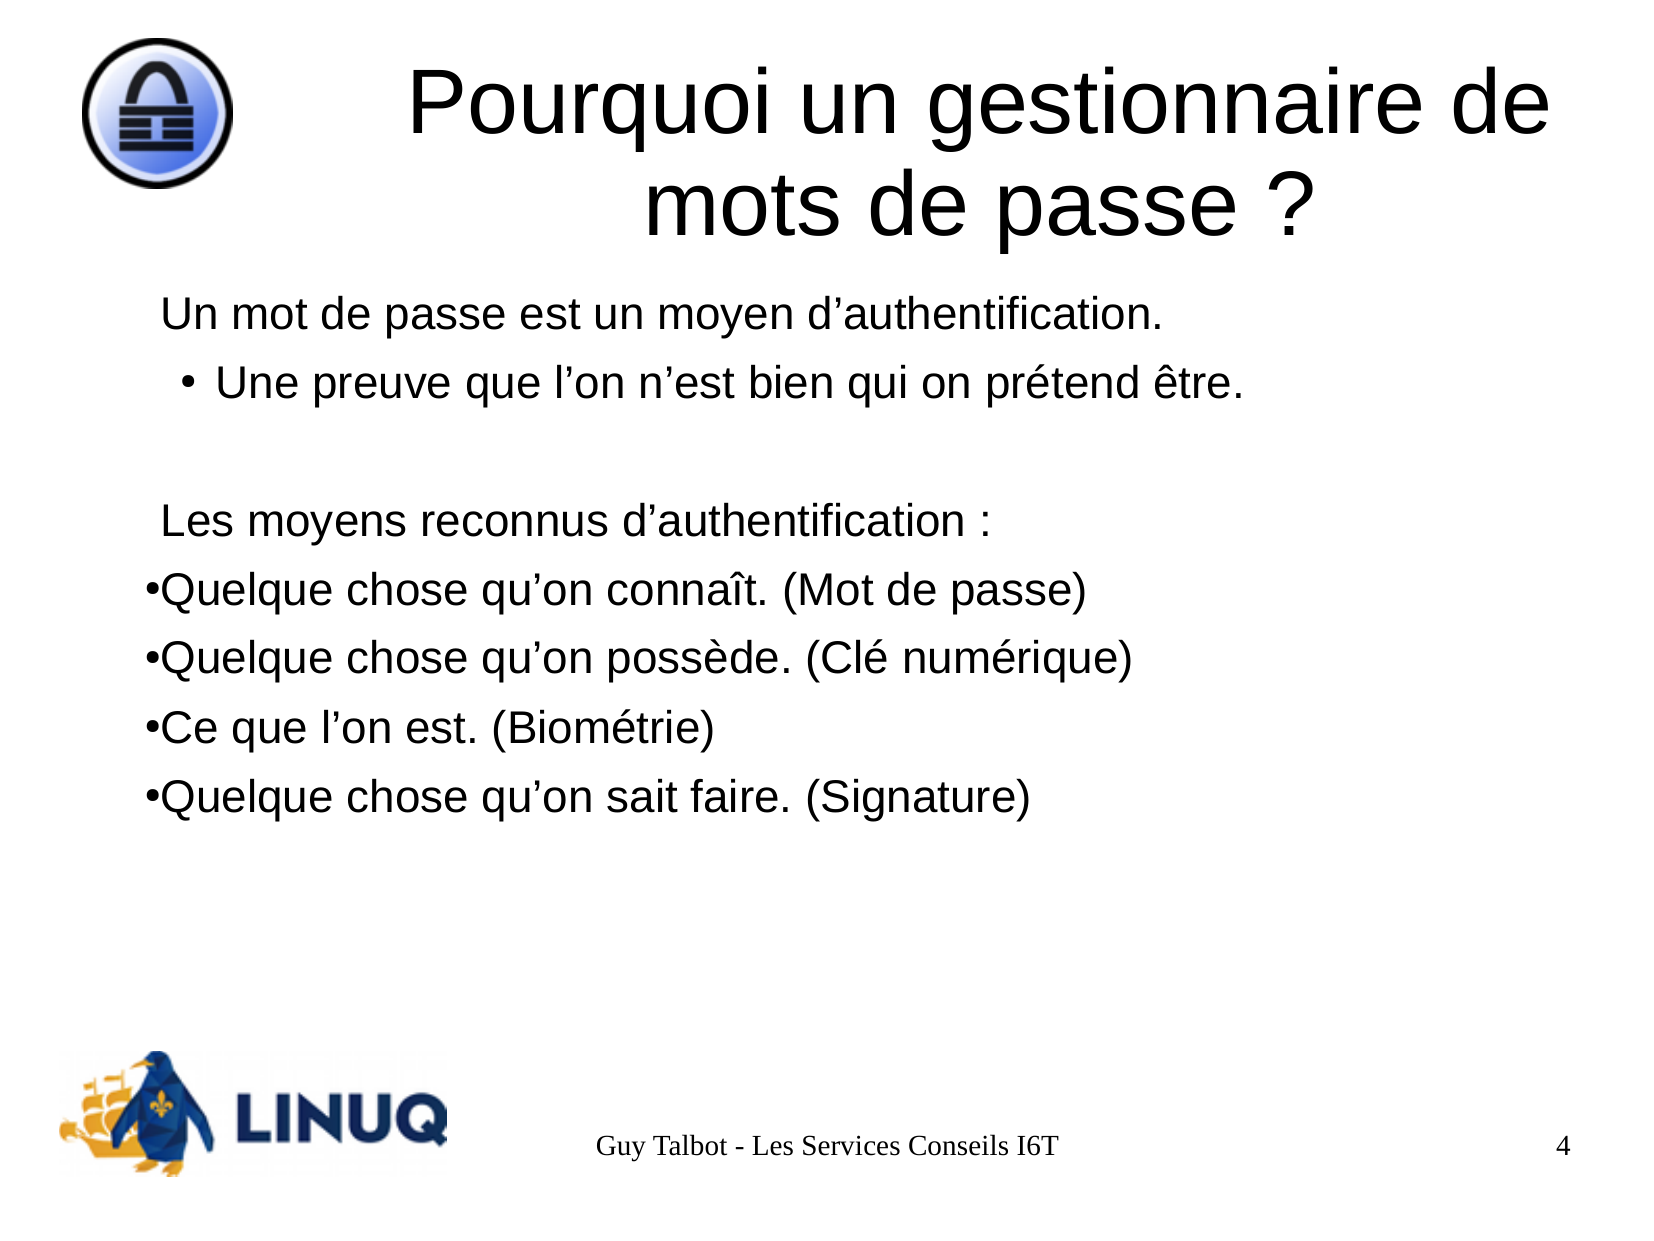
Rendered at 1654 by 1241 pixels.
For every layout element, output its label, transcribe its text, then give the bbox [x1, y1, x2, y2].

picture [82, 38, 233, 189]
picture [59, 1051, 447, 1177]
title Pourquoi un gestionnaire de mots de passe ? [389, 0, 1571, 307]
text_box Un mot de passe est un moyen d’authentification. Une preuve que l’on n’est bien qui on prétend être. Les moyens reconnus d’authentification : Quelque chose qu’on connaît. (Mot de passe) Quelque chose qu’on possède. (Clé numérique) Ce que l’on est. (Biométrie) Quelque chose qu’on sait faire. (Signature) [129, 280, 1536, 1082]
